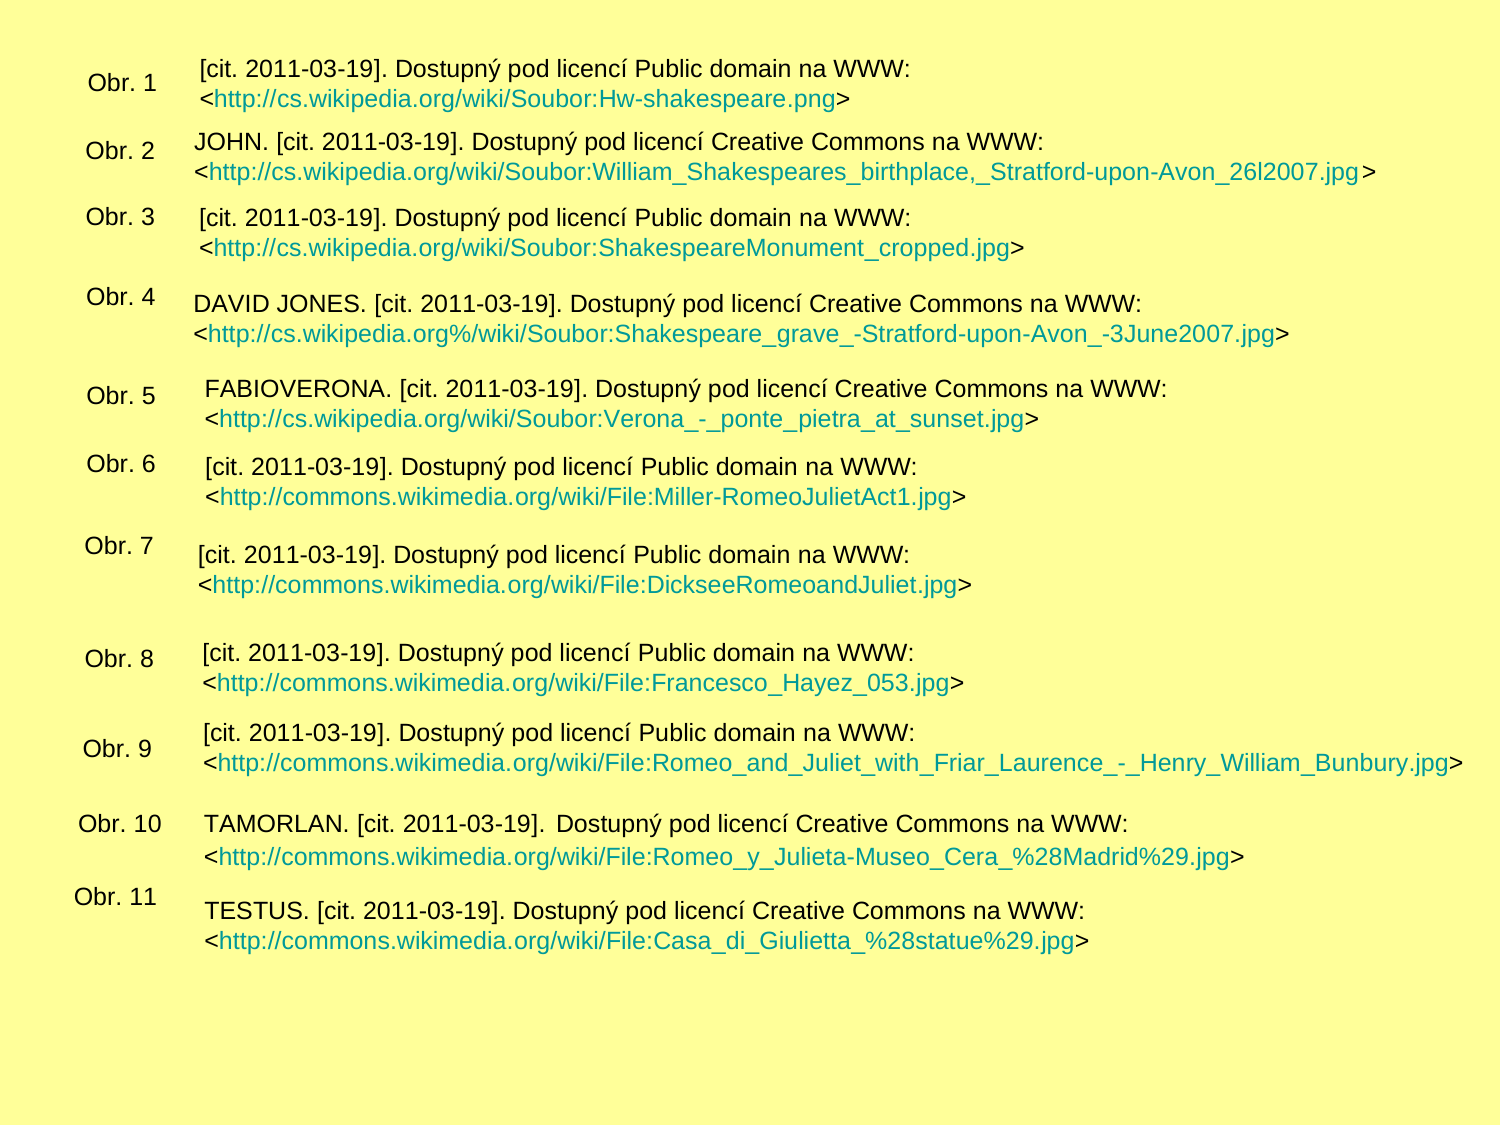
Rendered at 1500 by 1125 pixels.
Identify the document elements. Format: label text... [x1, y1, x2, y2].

text_box Obr. 4 [71, 273, 171, 319]
text_box TESTUS. [cit. 2011-03-19]. Dostupný pod licencí Creative Commons na WWW: <http://commons.wikimedia.org/wiki/File:Casa_di_Giulietta_%28statue%29.jpg> [189, 887, 1105, 963]
text_box Obr. 10 [63, 799, 177, 846]
text_box Obr. 3 [70, 193, 171, 239]
text_box Obr. 2 [70, 127, 171, 173]
text_box Obr. 1 [72, 59, 173, 105]
text_box TAMORLAN. [cit. 2011-03-19]. Dostupný pod licencí Creative Commons na WWW: <http://commons.wikimedia.org/wiki/File:Romeo_y_Julieta-Museo_Cera_%28Madrid%29.jpg> [189, 787, 1260, 878]
text_box DAVID JONES. [cit. 2011-03-19]. Dostupný pod licencí Creative Commons na WWW: <http://cs.wikipedia.org%/wiki/Soubor:Shakespeare_grave_-Stratford-upon-Avon_-3June2007.jpg> [178, 280, 1305, 356]
text_box FABIOVERONA. [cit. 2011-03-19]. Dostupný pod licencí Creative Commons na WWW: <http://cs.wikipedia.org/wiki/Soubor:Verona_-_ponte_pietra_at_sunset.jpg> [189, 364, 1184, 440]
text_box [cit. 2011-03-19]. Dostupný pod licencí Public domain na WWW: <http://commons.wikimedia.org/wiki/File:Romeo_and_Juliet_with_Friar_Laurence_-_Henry_William_Bunbury.jpg> [188, 709, 1479, 785]
text_box [cit. 2011-03-19]. Dostupný pod licencí Public domain na WWW: <http://commons.wikimedia.org/wiki/File:Miller-RomeoJulietAct1.jpg> [190, 442, 982, 519]
text_box Obr. 7 [69, 522, 170, 568]
text_box Obr. 8 [69, 635, 170, 681]
text_box Obr. 9 [67, 724, 168, 770]
text_box Obr. 11 [58, 872, 173, 919]
text_box Obr. 5 [71, 371, 171, 418]
text_box [cit. 2011-03-19]. Dostupný pod licencí Public domain na WWW: <http://commons.wikimedia.org/wiki/File:DickseeRomeoandJuliet.jpg> [183, 530, 988, 607]
text_box [cit. 2011-03-19]. Dostupný pod licencí Public domain na WWW: <http://cs.wikipedia.org/wiki/Soubor:Hw-shakespeare.png> [184, 44, 927, 121]
text_box [cit. 2011-03-19]. Dostupný pod licencí Public domain na WWW: <http://cs.wikipedia.org/wiki/Soubor:ShakespeareMonument_cropped.jpg> [184, 194, 1040, 270]
text_box JOHN. [cit. 2011-03-19]. Dostupný pod licencí Creative Commons na WWW: <http://cs.wikipedia.org/wiki/Soubor:William_Shakespeares_birthplace,_Stratford-upon-Avon_26l2007.jpg> [179, 117, 1392, 193]
text_box [cit. 2011-03-19]. Dostupný pod licencí Public domain na WWW: <http://commons.wikimedia.org/wiki/File:Francesco_Hayez_053.jpg> [187, 628, 980, 704]
text_box Obr. 6 [71, 440, 172, 486]
